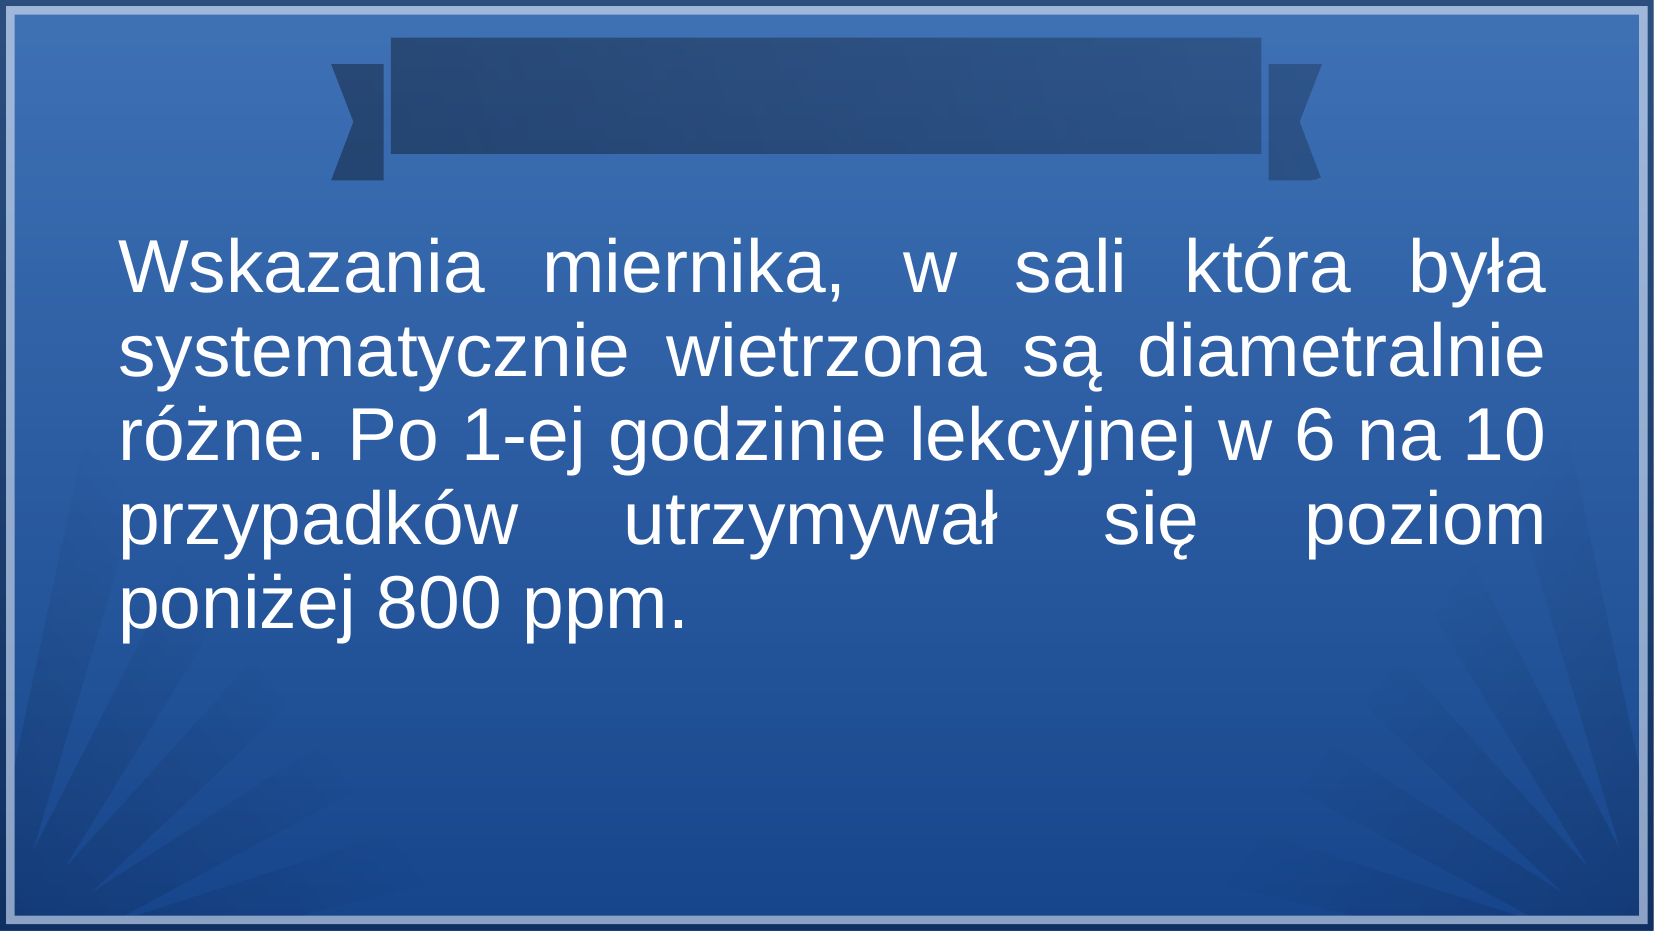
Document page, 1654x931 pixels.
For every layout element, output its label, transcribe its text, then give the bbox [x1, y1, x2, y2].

list Wskazania miernika, w sali która była systematycznie wietrzona są diametralnie różne. Po 1-ej godzinie lekcyjnej w 6 na 10 przypadków utrzymywał się poziom poniżej 800 ppm. [59, 224, 1548, 848]
